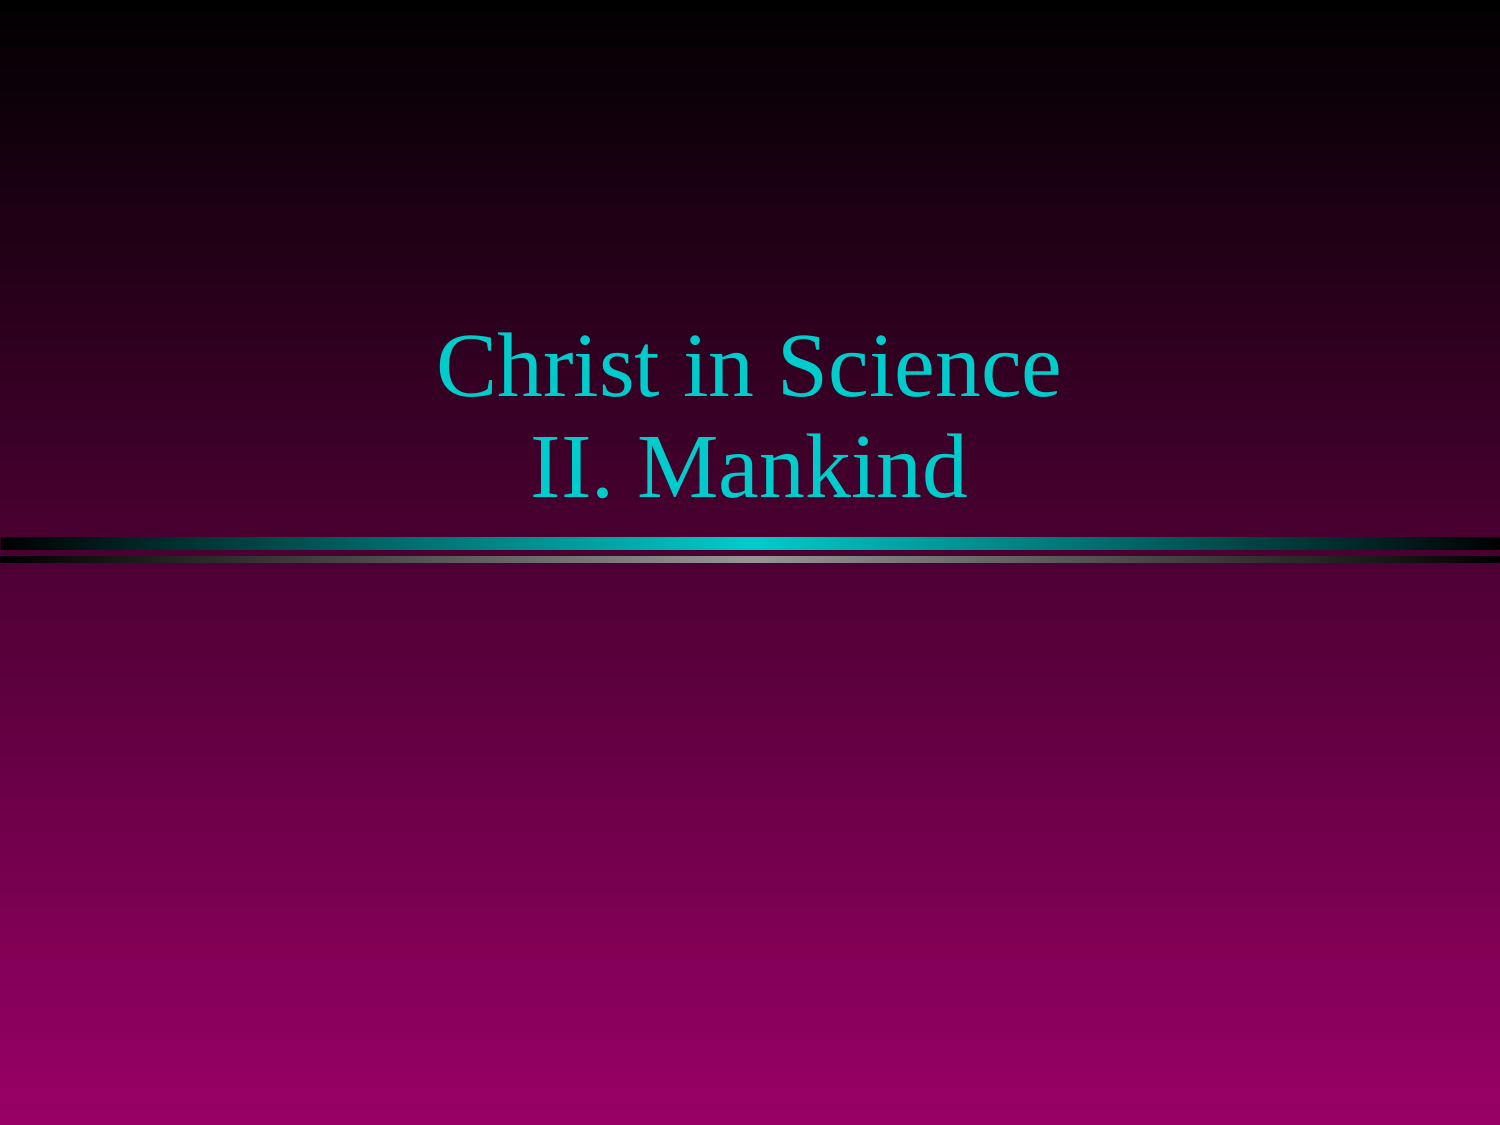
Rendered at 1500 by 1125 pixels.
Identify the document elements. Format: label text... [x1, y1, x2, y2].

title Christ in Science II. Mankind [112, 306, 1388, 525]
